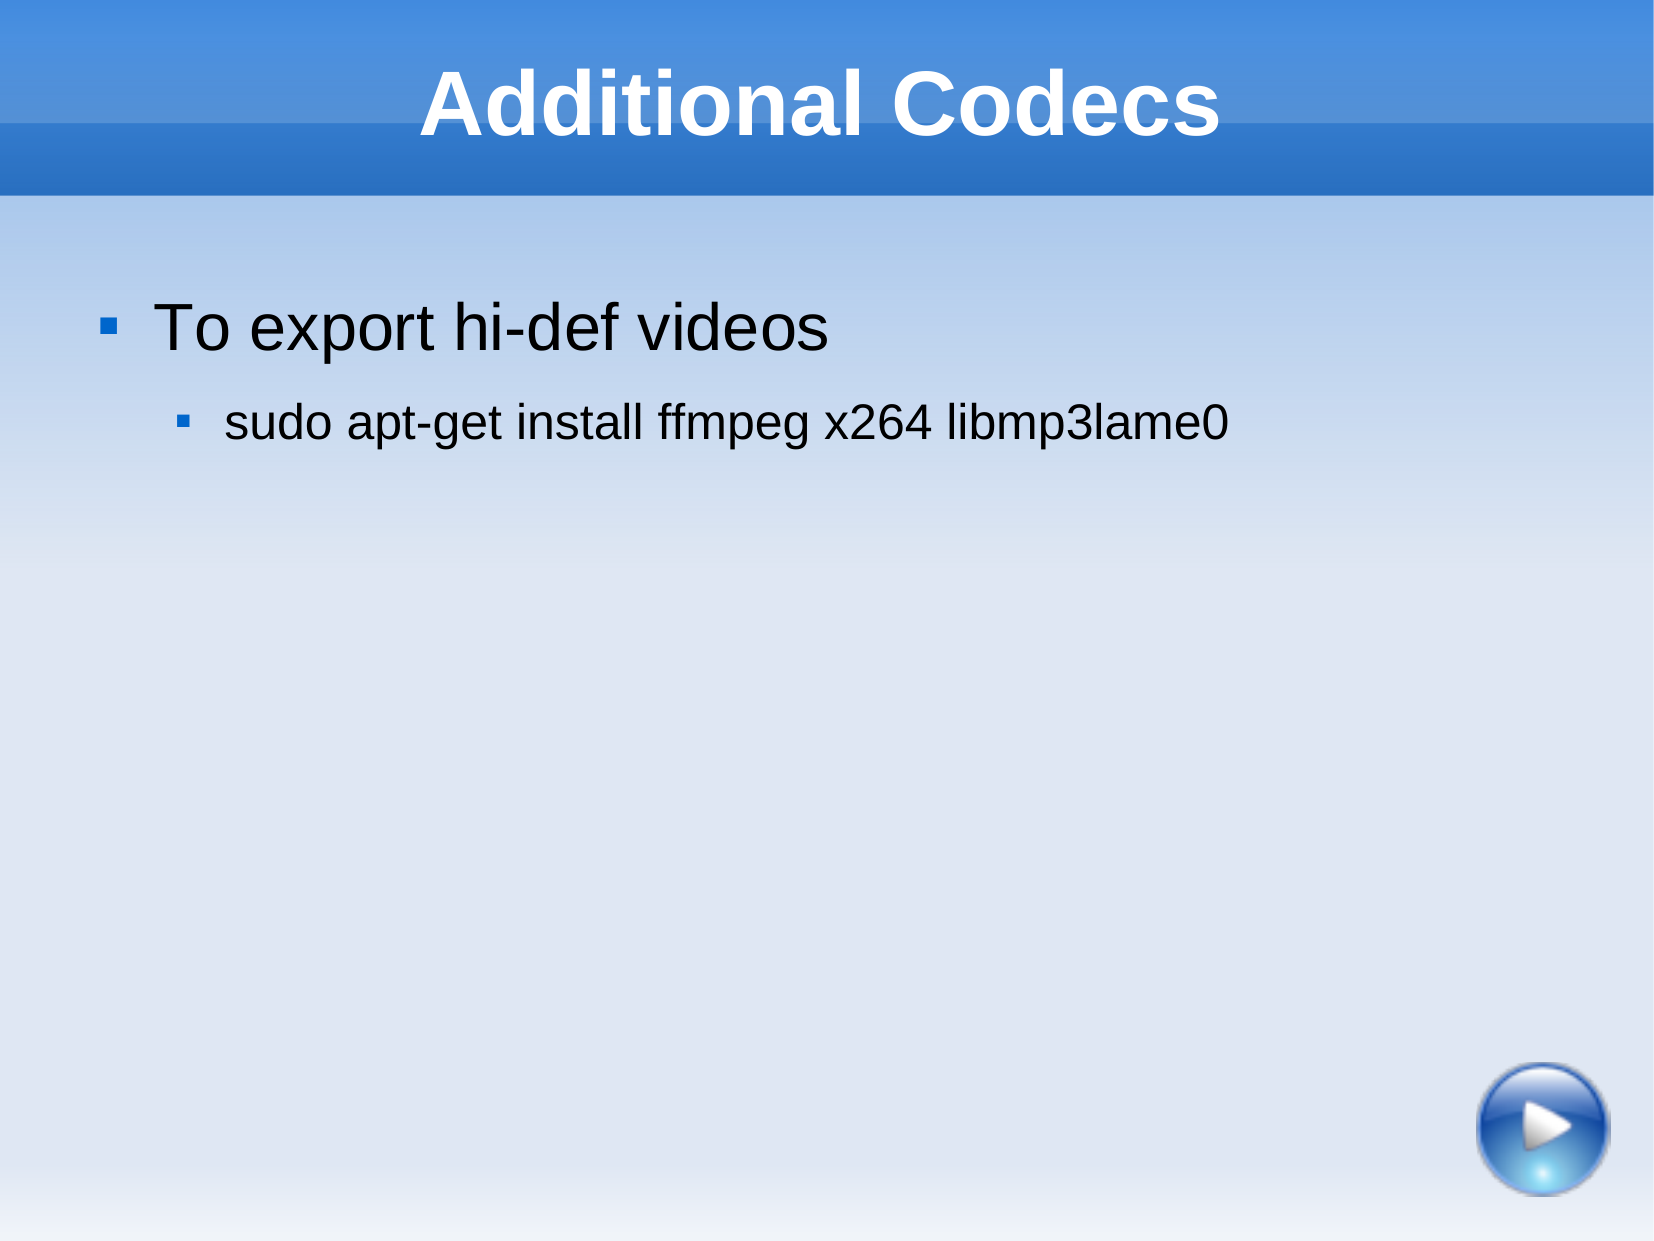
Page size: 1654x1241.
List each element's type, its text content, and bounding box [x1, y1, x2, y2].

picture [0, 0, 1654, 1241]
title Additional Codecs [76, 7, 1565, 200]
list To export hi-def videos sudo apt-get install ffmpeg x264 libmp3lame0 [82, 290, 1571, 1094]
